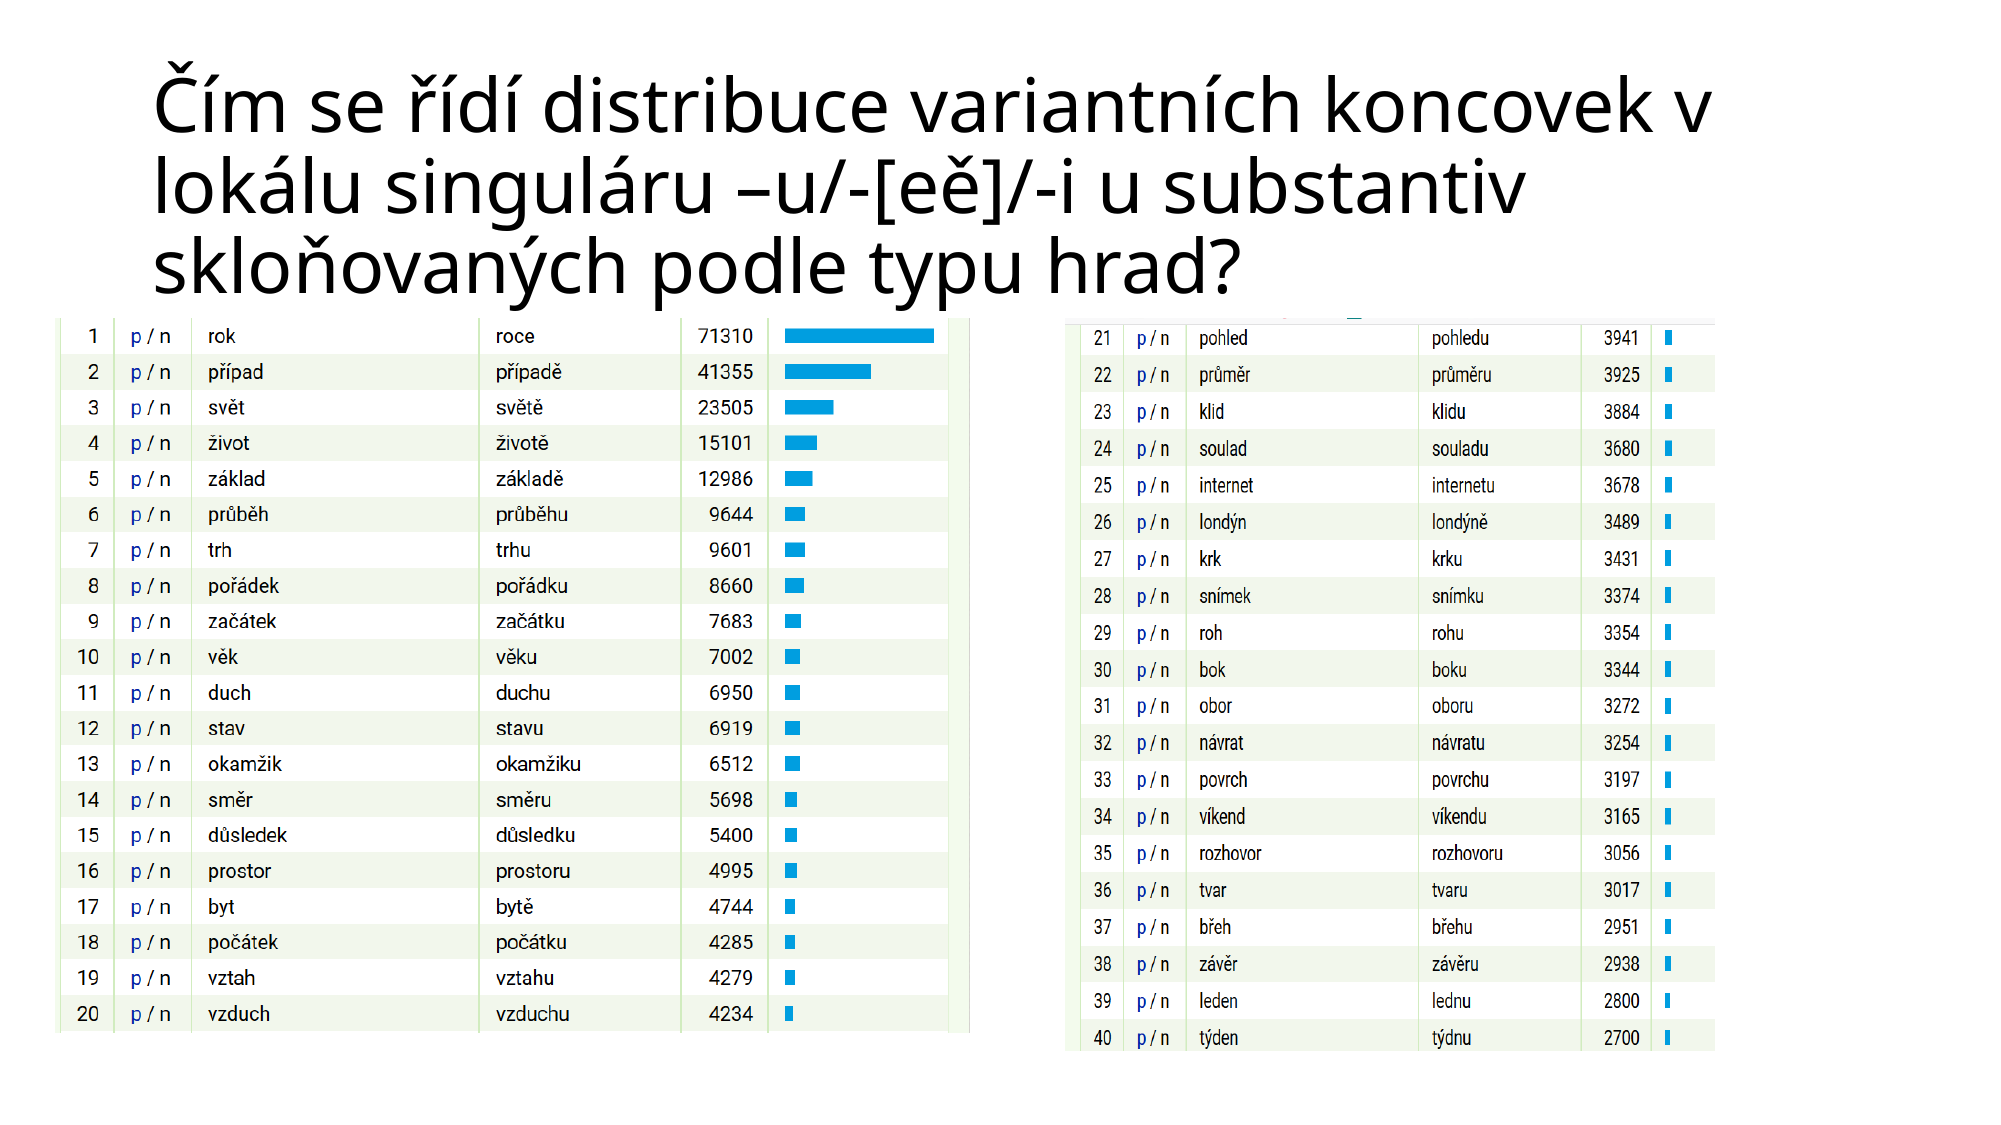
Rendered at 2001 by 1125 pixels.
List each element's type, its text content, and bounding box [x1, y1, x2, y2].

picture [55, 318, 970, 1033]
title Čím se řídí distribuce variantních koncovek v lokálu singuláru –u/-[eě]/-i u substantiv skloňovaných podle typu hrad? [137, 59, 1863, 278]
picture [1065, 318, 1715, 1051]
